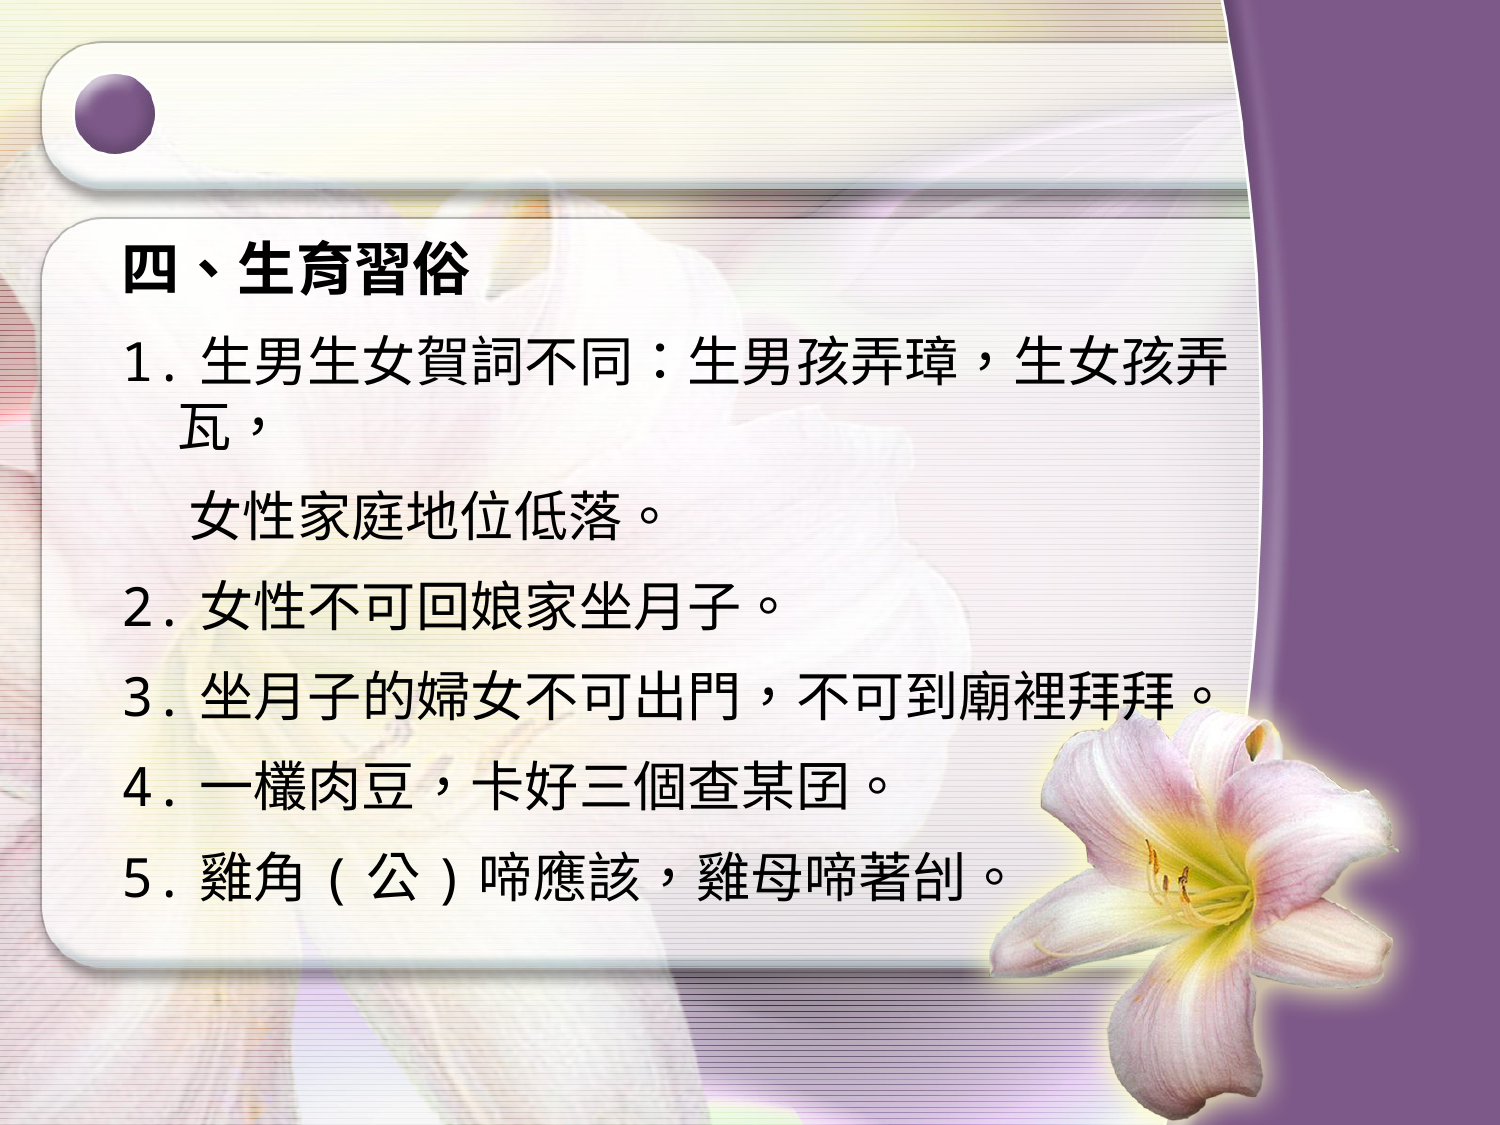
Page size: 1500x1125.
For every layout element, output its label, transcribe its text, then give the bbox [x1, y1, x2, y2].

list 四、生育習俗 1.生男生女賀詞不同：生男孩弄璋，生女孩弄瓦， 女性家庭地位低落。 2.女性不可回娘家坐月子。 3.坐月子的婦女不可出門，不可到廟裡拜拜。 4.一欉肉豆，卡好三個查某囝。 5.雞角(公)啼應該，雞母啼著刣。 [50, 224, 1251, 951]
